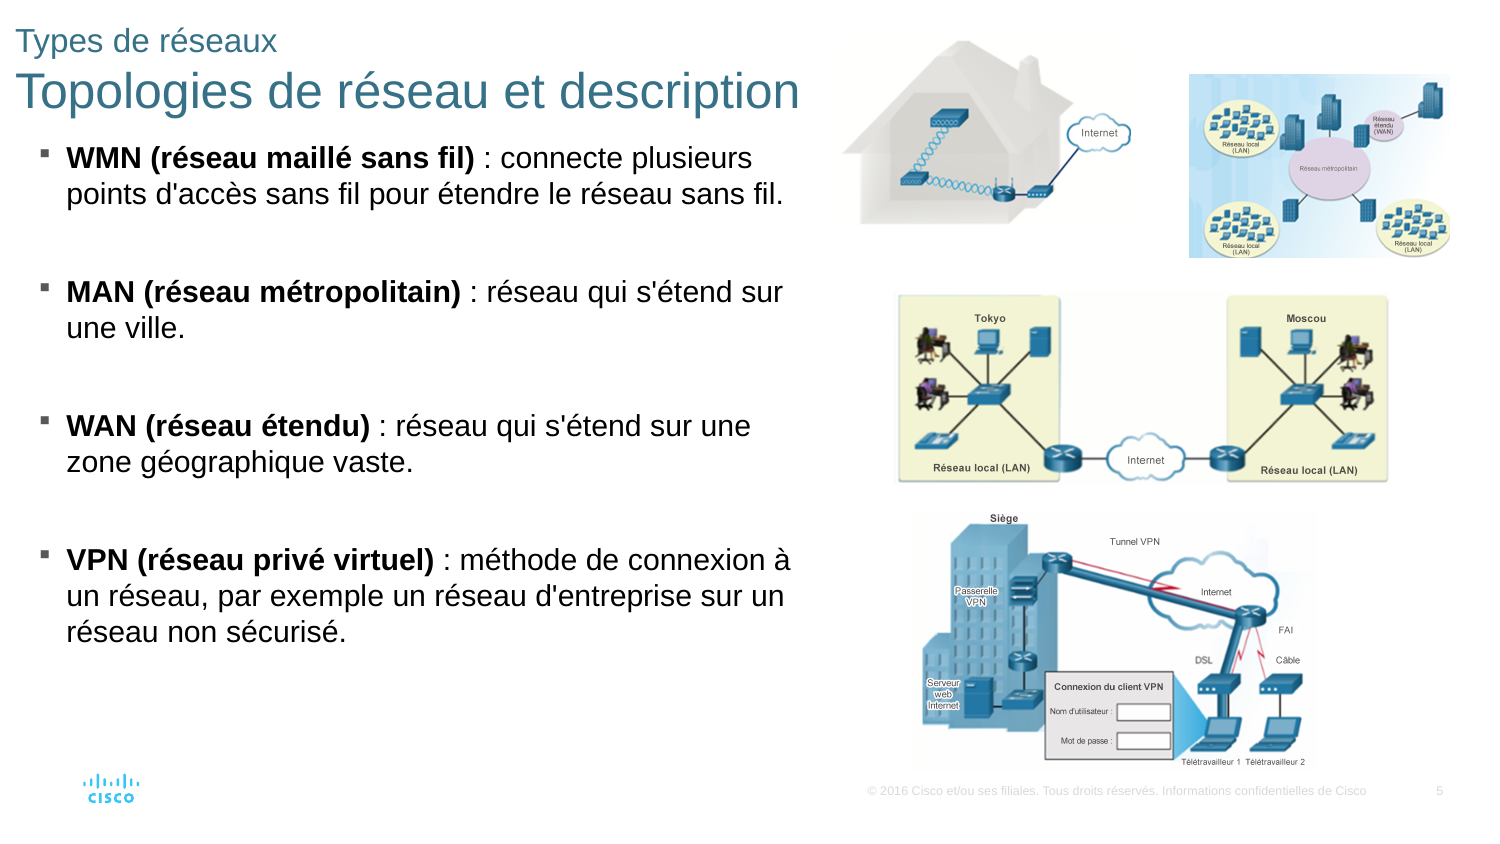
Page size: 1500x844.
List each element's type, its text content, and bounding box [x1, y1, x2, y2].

picture [1189, 74, 1450, 258]
picture [911, 510, 1317, 772]
title Types de réseaux Topologies de réseau et description [0, 6, 840, 131]
picture [894, 291, 1391, 485]
picture [840, 37, 1131, 225]
list WMN (réseau maillé sans fil) : connecte plusieurs points d'accès sans fil pour étendre le réseau sans fil. MAN (réseau métropolitain) : réseau qui s'étend sur une ville. WAN (réseau étendu) : réseau qui s'étend sur une zone géographique vaste. VPN (réseau privé virtuel) : méthode de connexion à un réseau, par exemple un réseau d'entreprise sur un réseau non sécurisé. [23, 131, 823, 813]
